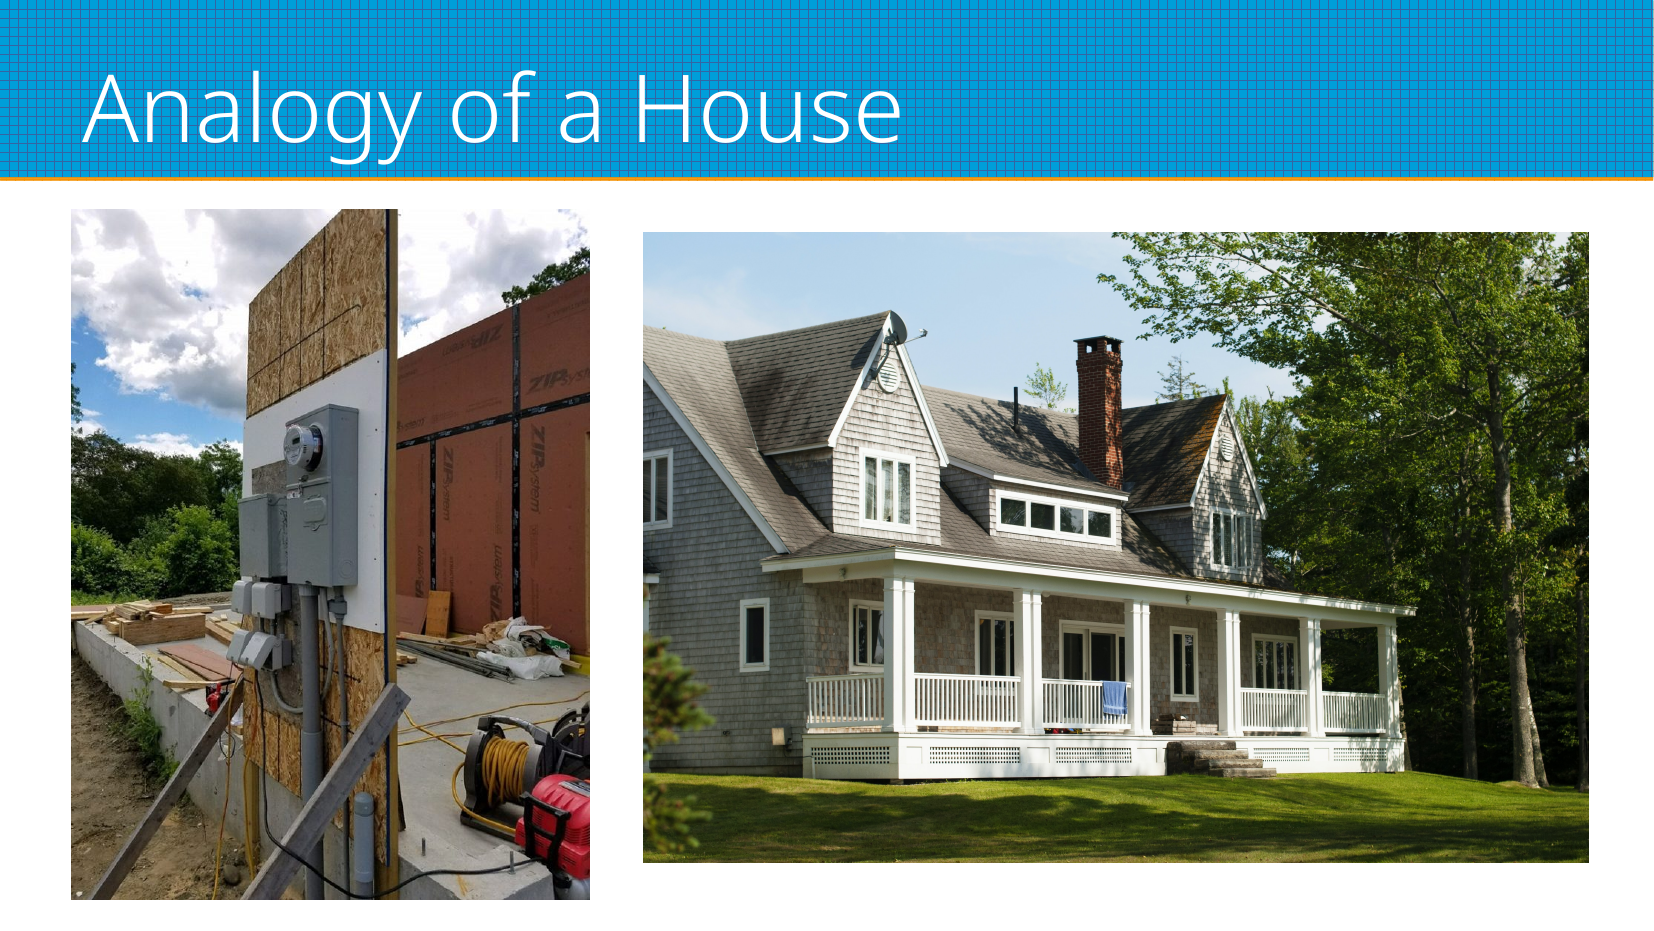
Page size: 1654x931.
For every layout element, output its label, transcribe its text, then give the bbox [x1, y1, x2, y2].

title Analogy of a House [82, 14, 1571, 171]
picture [643, 232, 1589, 863]
picture [71, 209, 590, 901]
